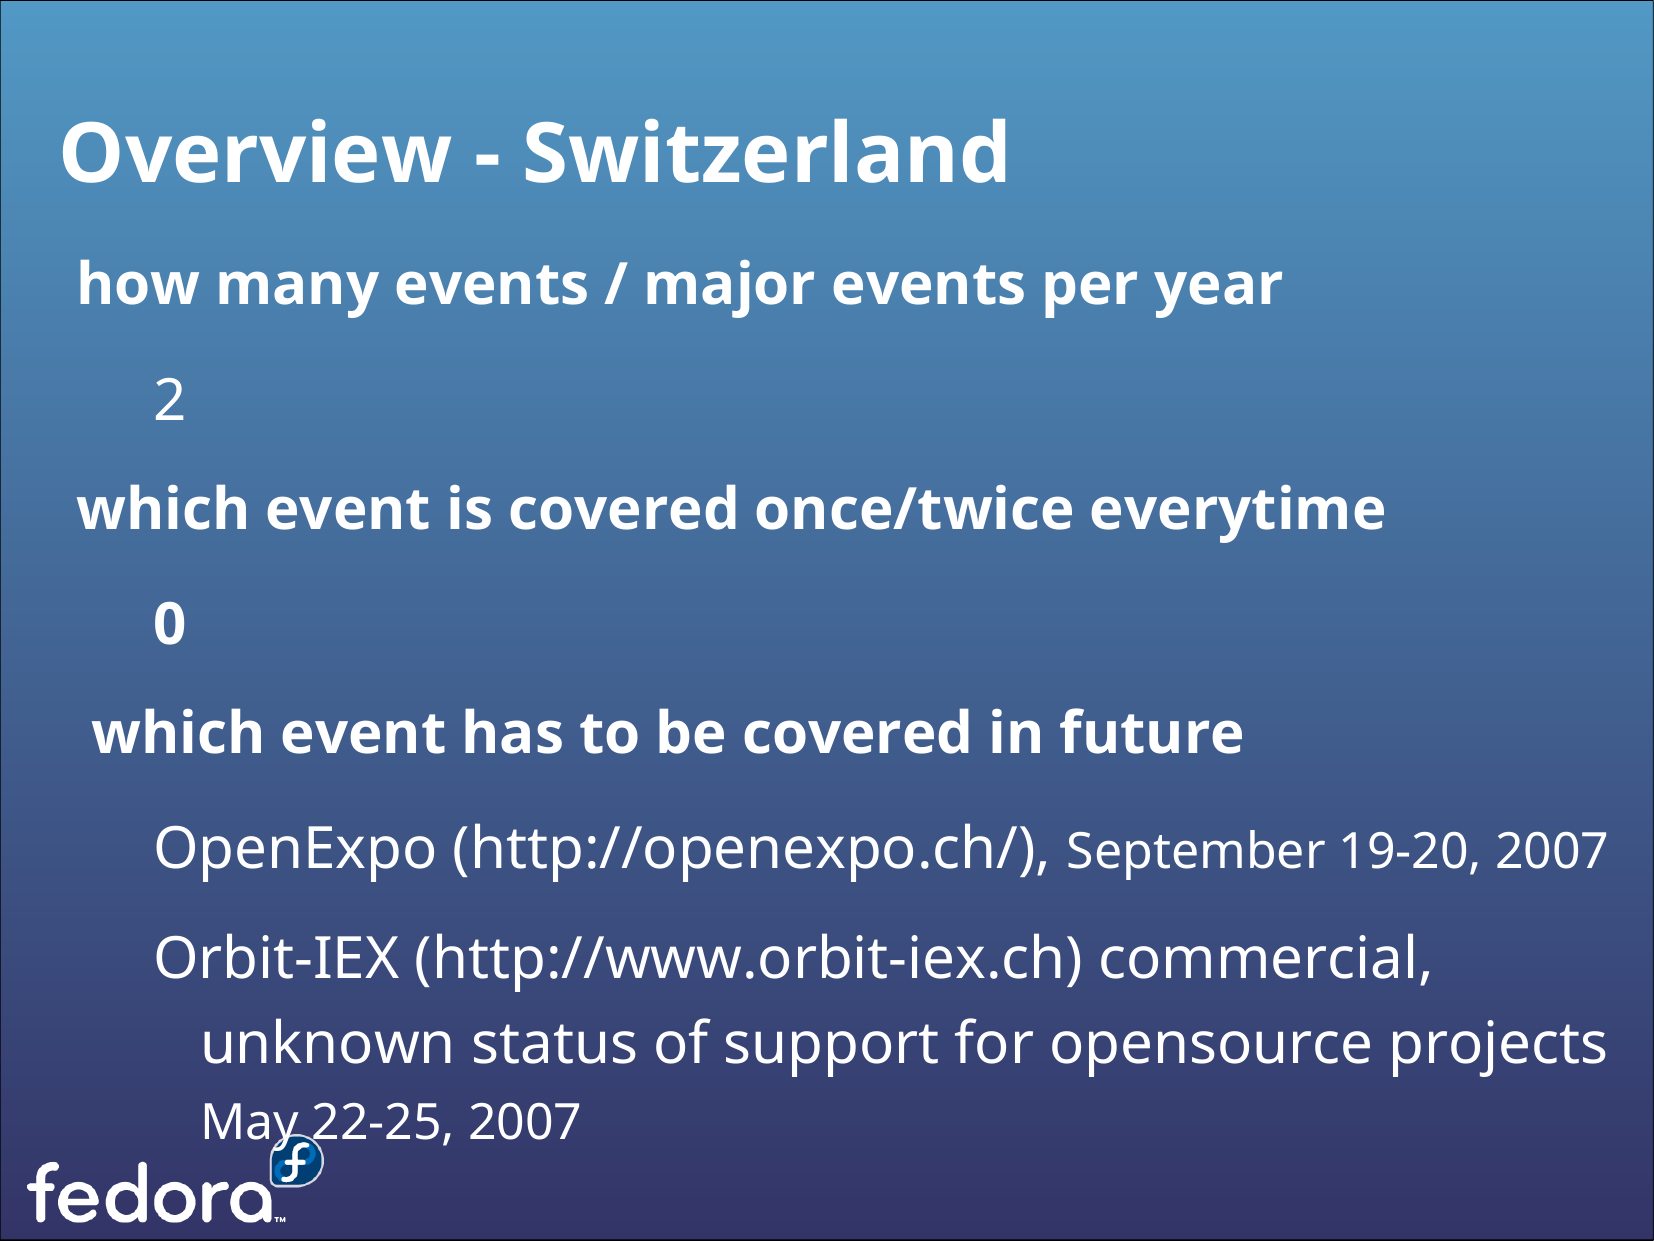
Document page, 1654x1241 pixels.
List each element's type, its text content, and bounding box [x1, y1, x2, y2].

list how many events / major events per year 2 which event is covered once/twice everytime 0 which event has to be covered in future OpenExpo (http://openexpo.ch/), September 19-20, 2007 Orbit-IEX (http://www.orbit-iex.ch) commercial, unknown status of support for opensource projects May 22-25, 2007 [59, 236, 1624, 1070]
title Overview - Switzerland [59, 88, 1624, 207]
picture [26, 1133, 325, 1223]
